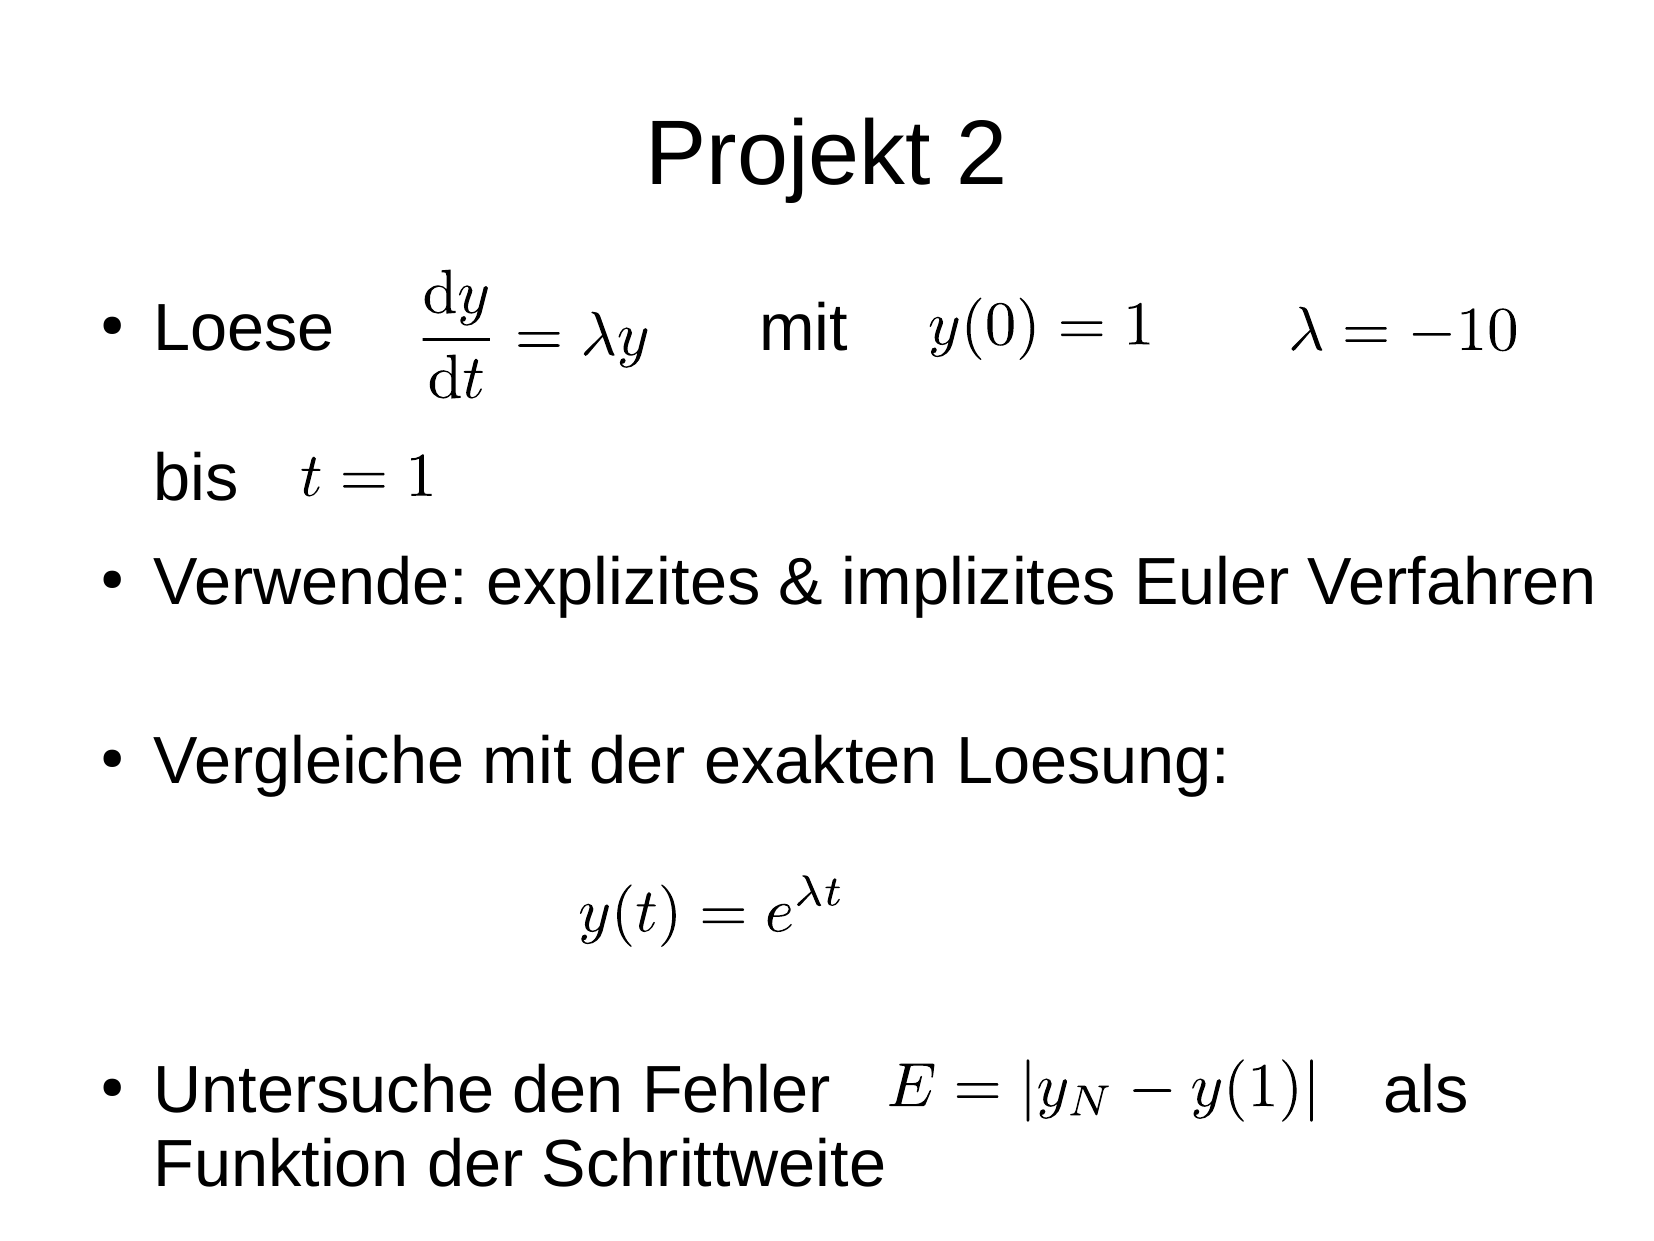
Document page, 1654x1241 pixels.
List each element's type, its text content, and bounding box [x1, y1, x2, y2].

text_box [886, 1059, 1321, 1122]
title Projekt 2 [82, 49, 1571, 257]
text_box [422, 269, 650, 399]
text_box [1288, 306, 1519, 356]
text_box [578, 875, 843, 947]
list Loese mit bis Verwende: explizites & implizites Euler Verfahren Vergleiche mit der exakten Loesung: Untersuche den Fehler als Funktion der Schrittweite [82, 290, 1635, 1199]
text_box [927, 297, 1155, 360]
text_box [299, 454, 437, 497]
